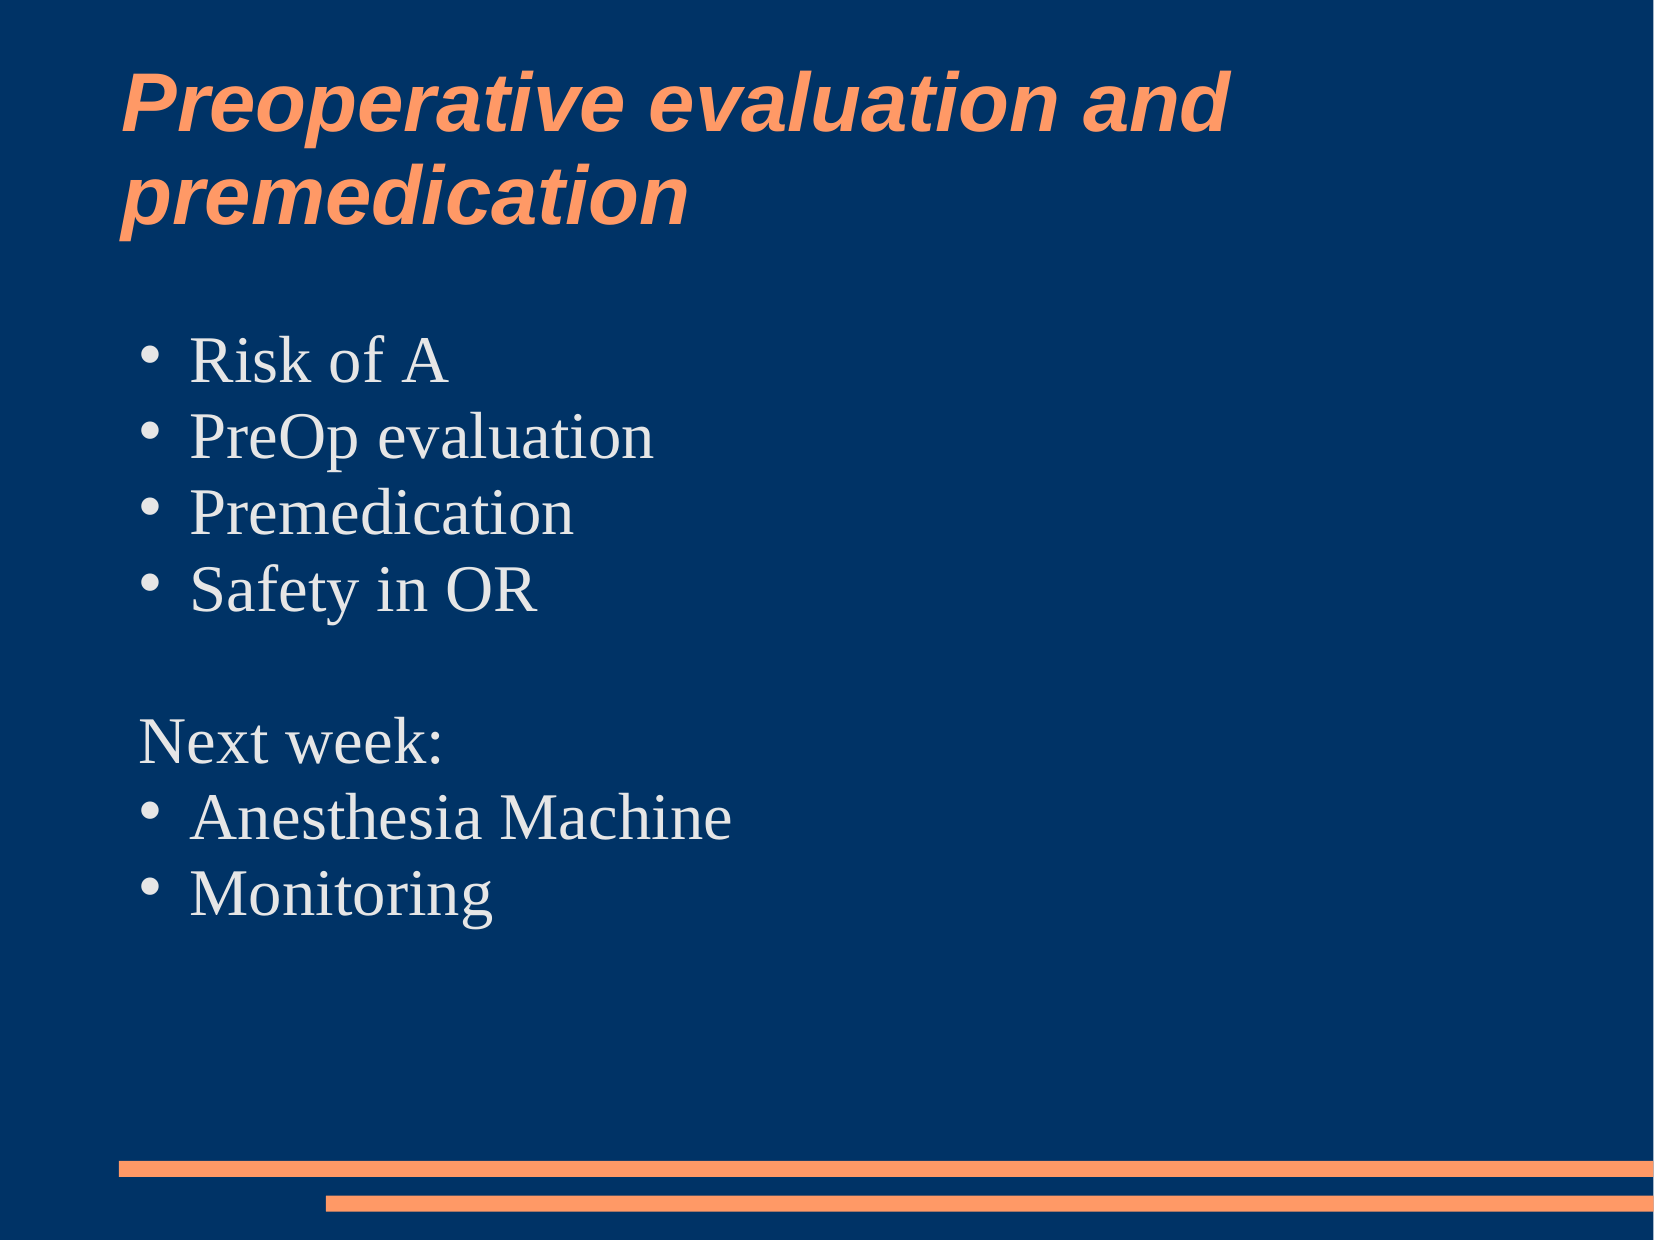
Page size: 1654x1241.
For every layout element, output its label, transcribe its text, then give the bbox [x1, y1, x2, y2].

list Risk of A PreOp evaluation Premedication Safety in OR Next week: Anesthesia Machine Monitoring [121, 322, 1561, 1133]
title Preoperative evaluation and premedication [121, 46, 1534, 254]
